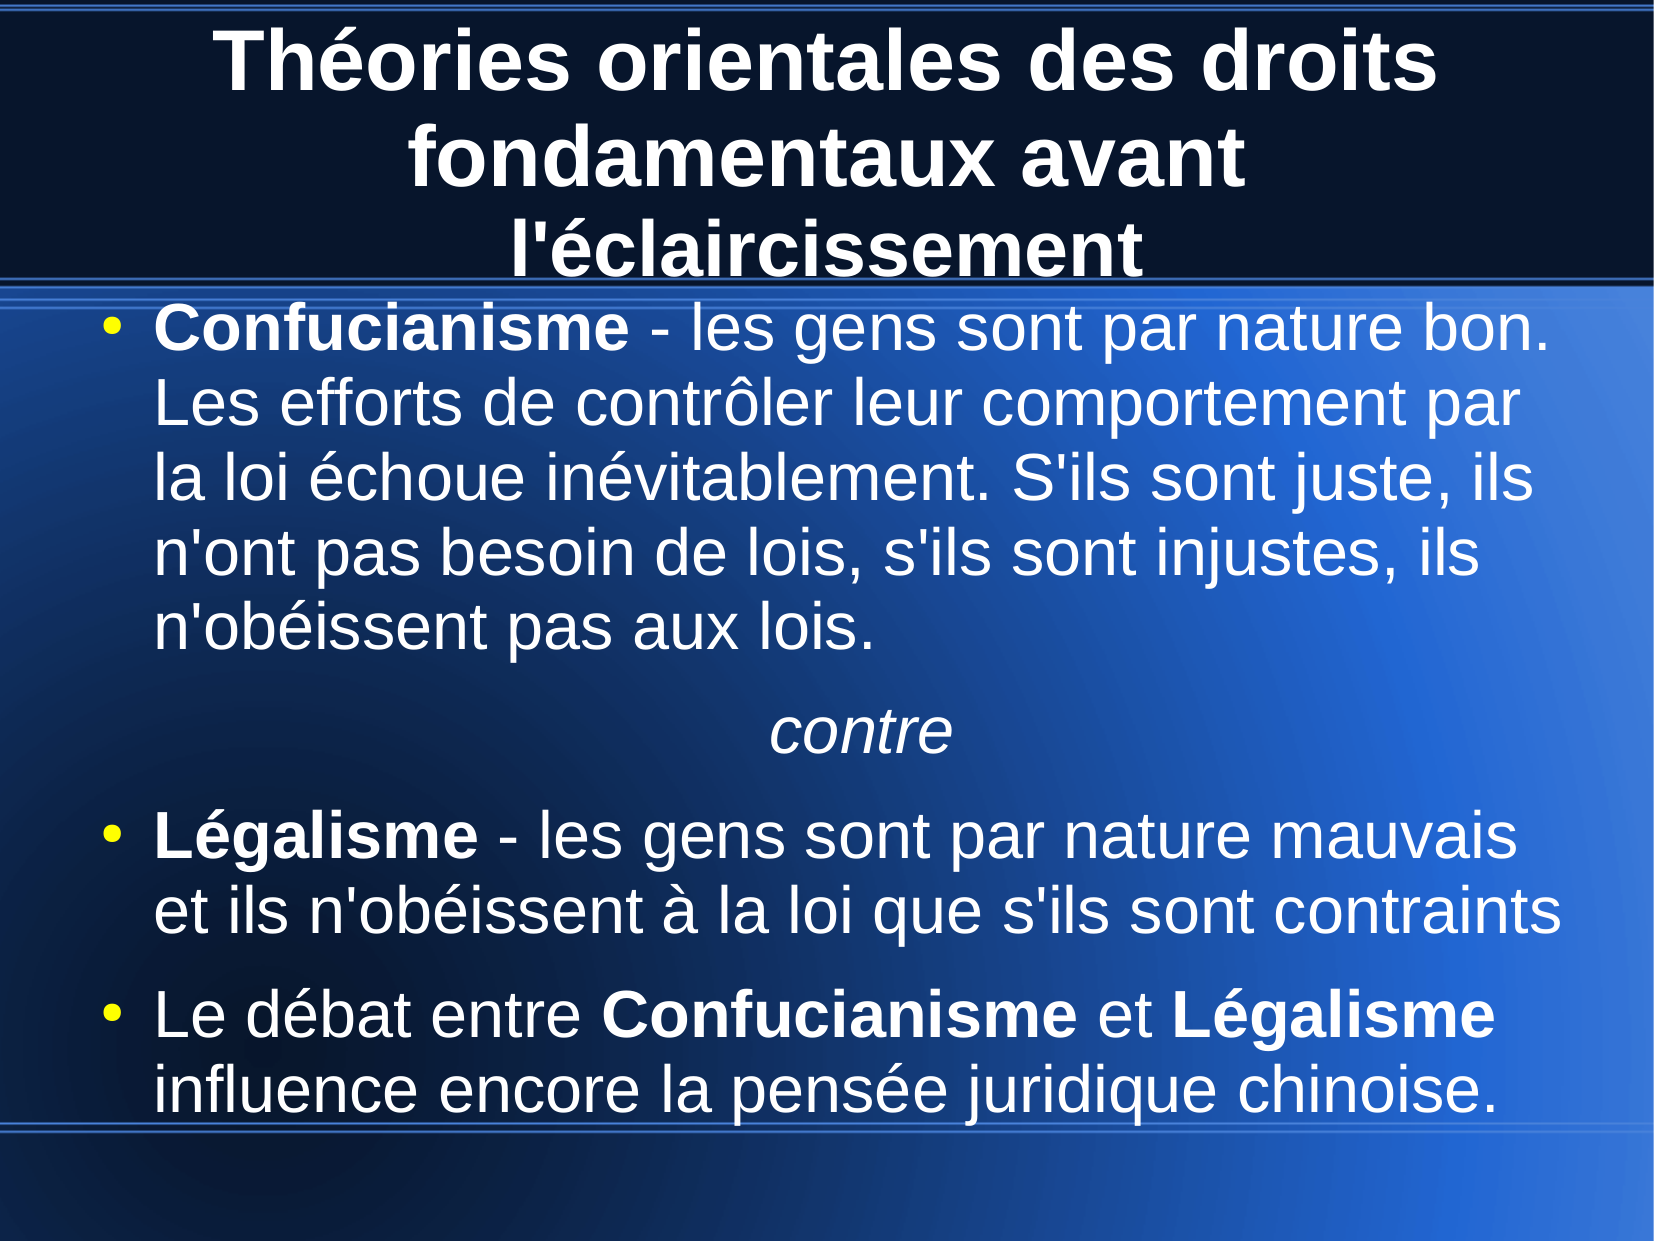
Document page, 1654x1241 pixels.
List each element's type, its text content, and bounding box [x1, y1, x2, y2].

title Théories orientales des droits fondamentaux avant l'éclaircissement [82, 12, 1571, 290]
list Confucianisme - les gens sont par nature bon. Les efforts de contrôler leur comportement par la loi échoue inévitablement. S'ils sont juste, ils n'ont pas besoin de lois, s'ils sont injustes, ils n'obéissent pas aux lois. contre Légalisme - les gens sont par nature mauvais et ils n'obéissent à la loi que s'ils sont contraints Le débat entre Confucianisme et Légalisme influence encore la pensée juridique chinoise. [82, 290, 1571, 1127]
picture [0, 0, 1654, 1241]
